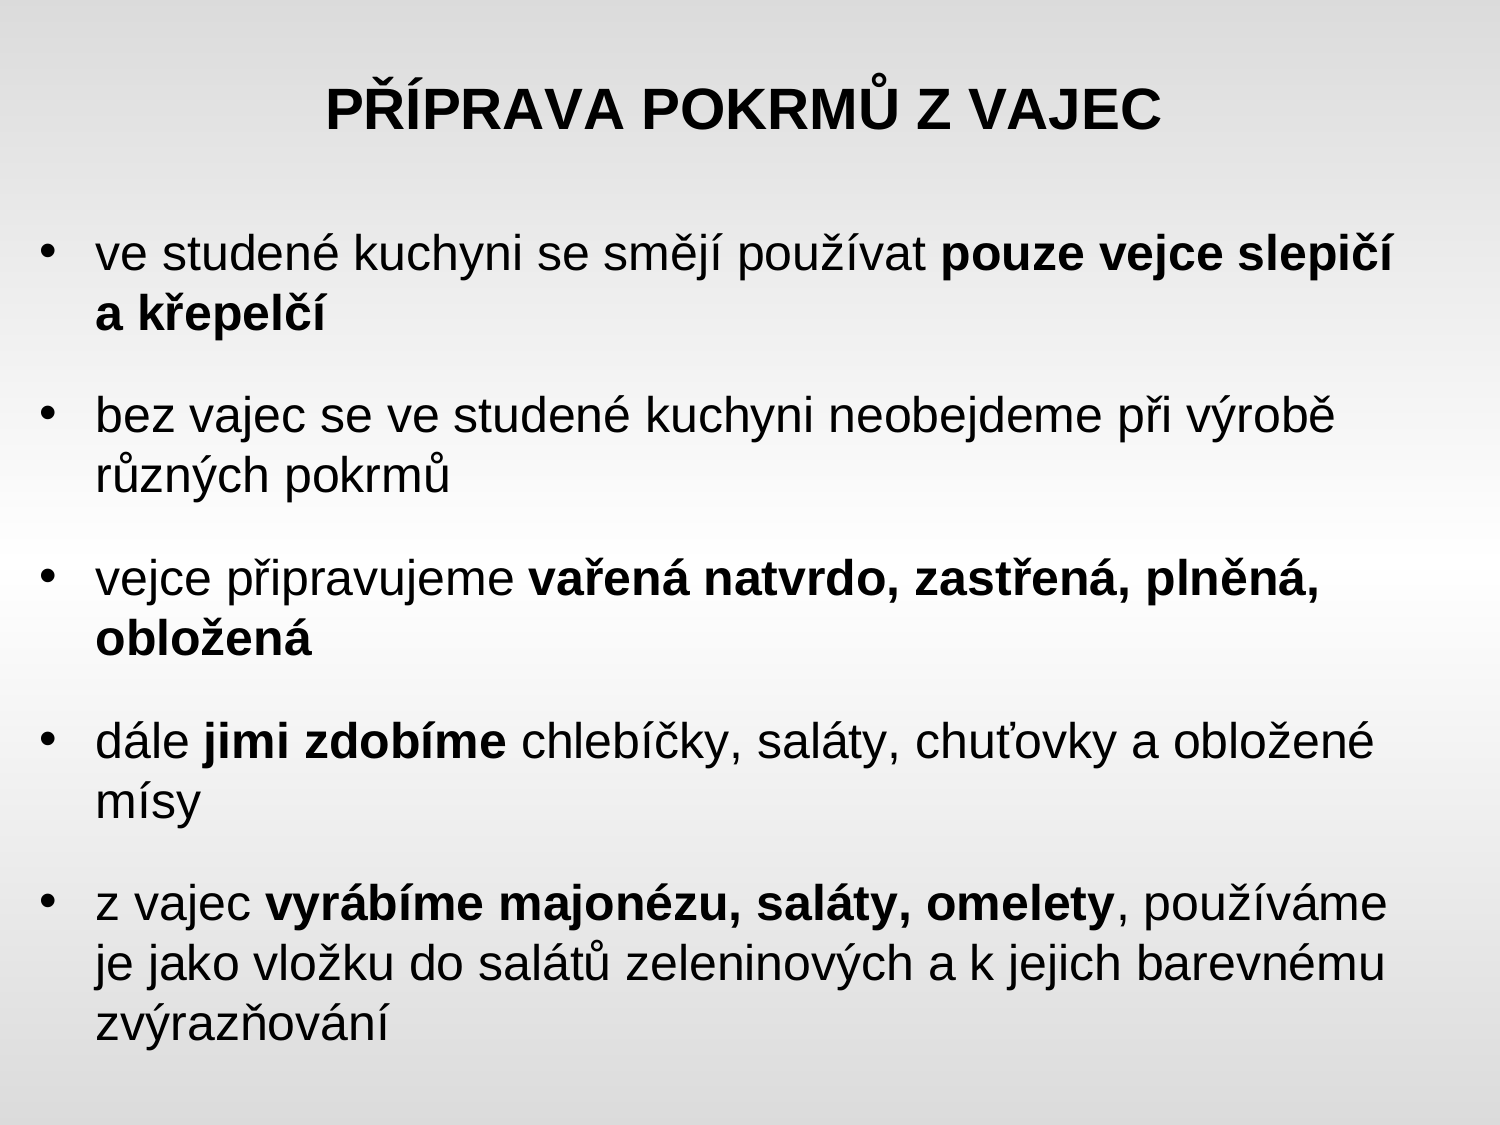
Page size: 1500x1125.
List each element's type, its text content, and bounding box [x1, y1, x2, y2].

title PŘÍPRAVA POKRMŮ Z VAJEC [62, 49, 1426, 163]
list ve studené kuchyni se smějí používat pouze vejce slepičí a křepelčí bez vajec se ve studené kuchyni neobejdeme při výrobě různých pokrmů vejce připravujeme vařená natvrdo, zastřená, plněná, obložená dále jimi zdobíme chlebíčky, saláty, chuťovky a obložené mísy z vajec vyrábíme majonézu, saláty, omelety, používáme je jako vložku do salátů zeleninových a k jejich barevnému zvýrazňování [24, 212, 1450, 1101]
